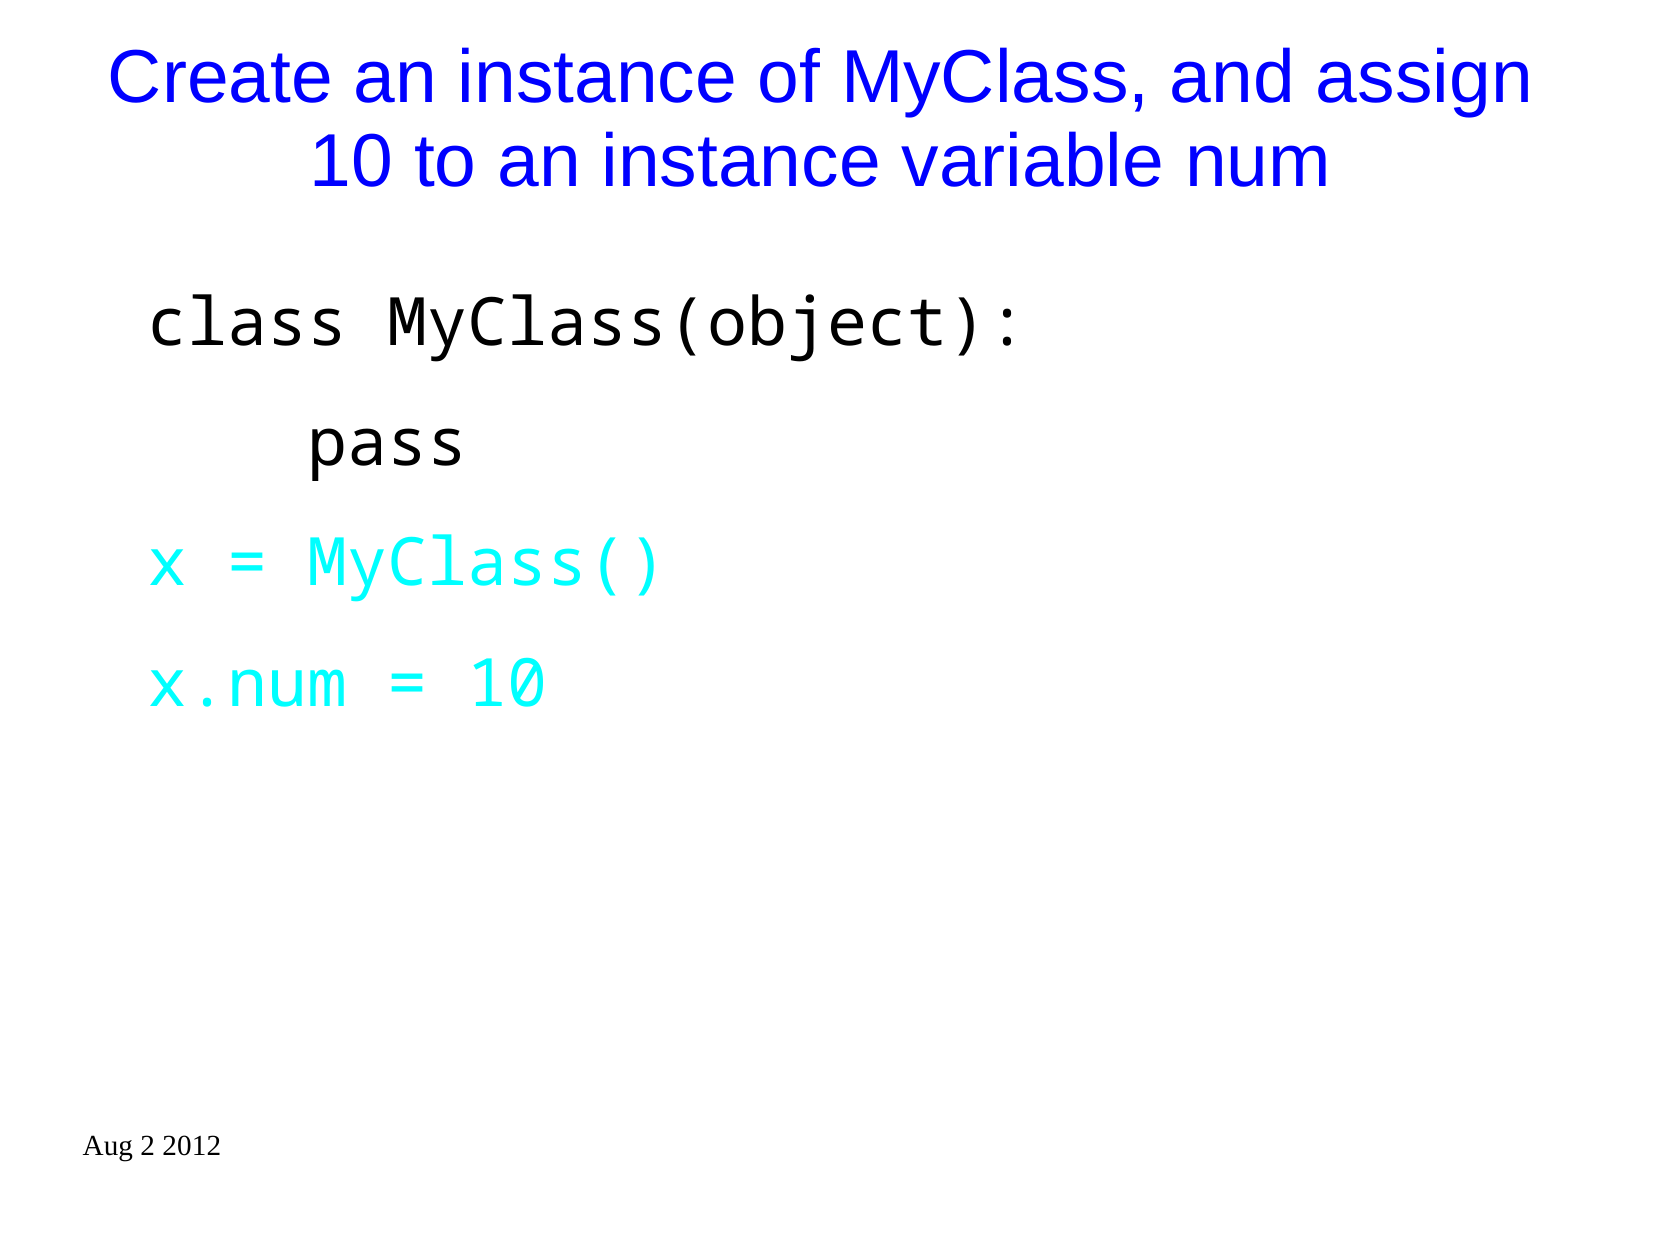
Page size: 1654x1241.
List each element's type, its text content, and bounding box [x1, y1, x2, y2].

list class MyClass(object): pass x = MyClass() x.num = 10 [76, 274, 1565, 1093]
title Create an instance of MyClass, and assign 10 to an instance variable num [76, 33, 1565, 202]
